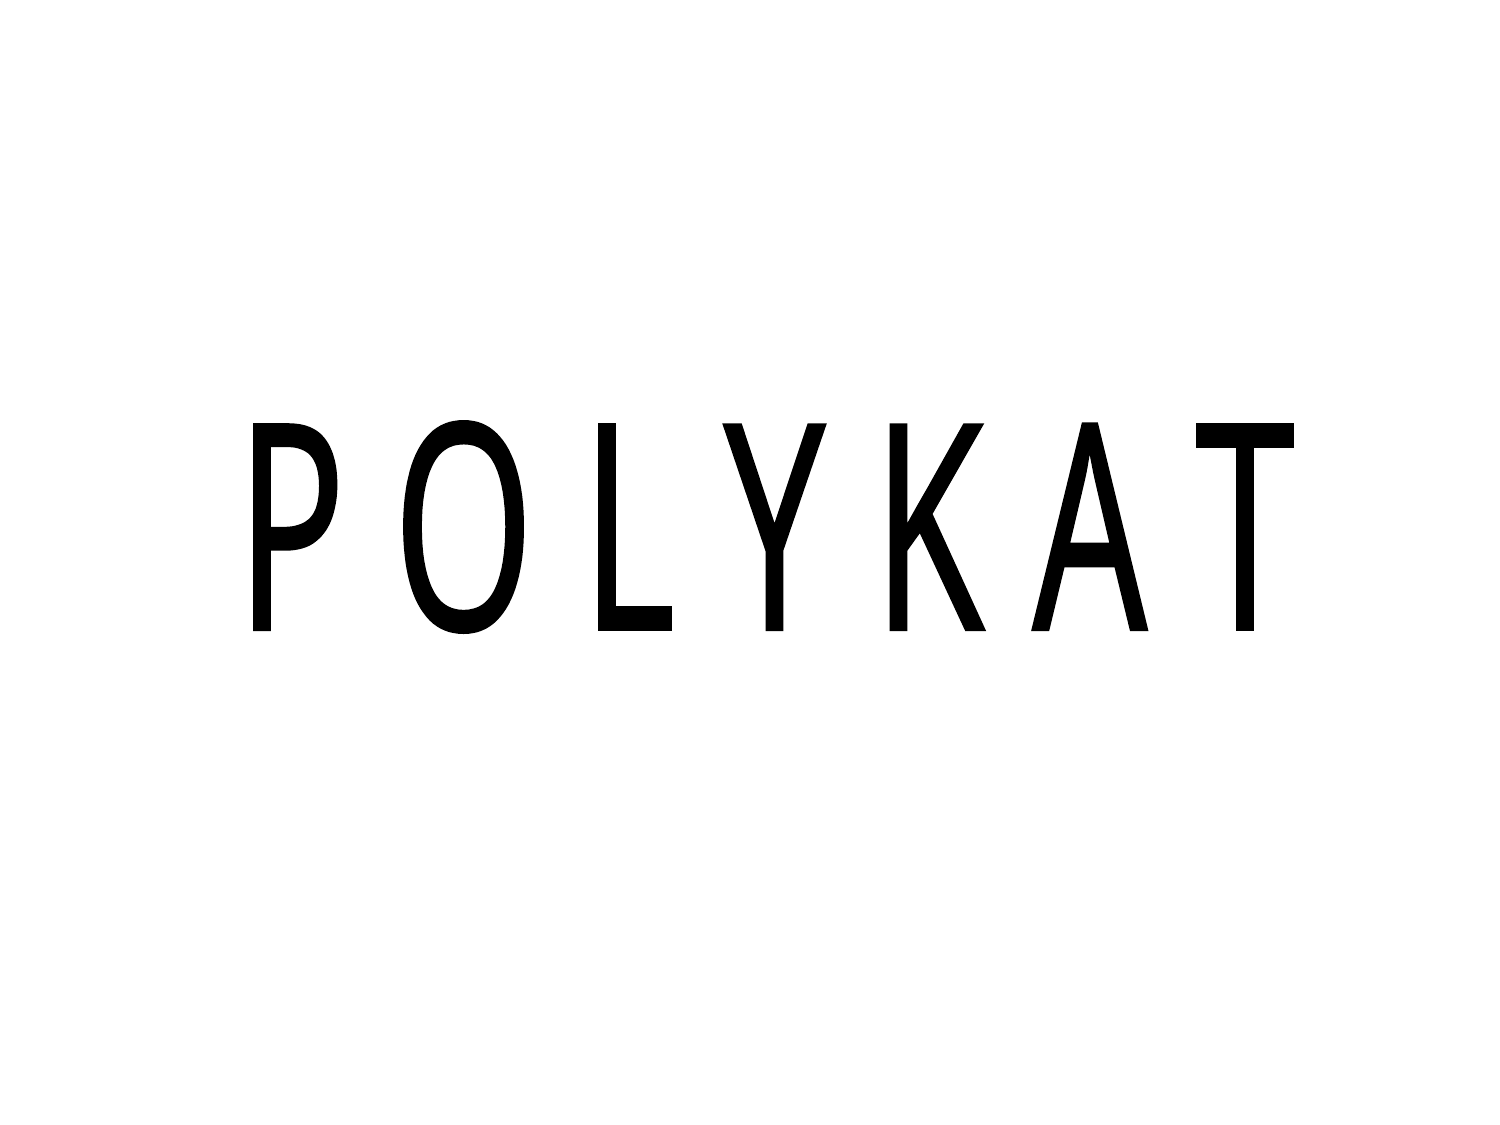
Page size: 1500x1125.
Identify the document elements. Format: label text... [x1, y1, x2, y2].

text_box P O L Y K A T [1032, 423, 1148, 631]
text_box P O L Y K A T [1196, 423, 1294, 631]
text_box P O L Y K A T [890, 424, 985, 631]
text_box P O L Y K A T [253, 423, 337, 631]
text_box P O L Y K A T [723, 424, 826, 631]
text_box P O L Y K A T [403, 420, 524, 634]
text_box P O L Y K A T [598, 424, 672, 631]
